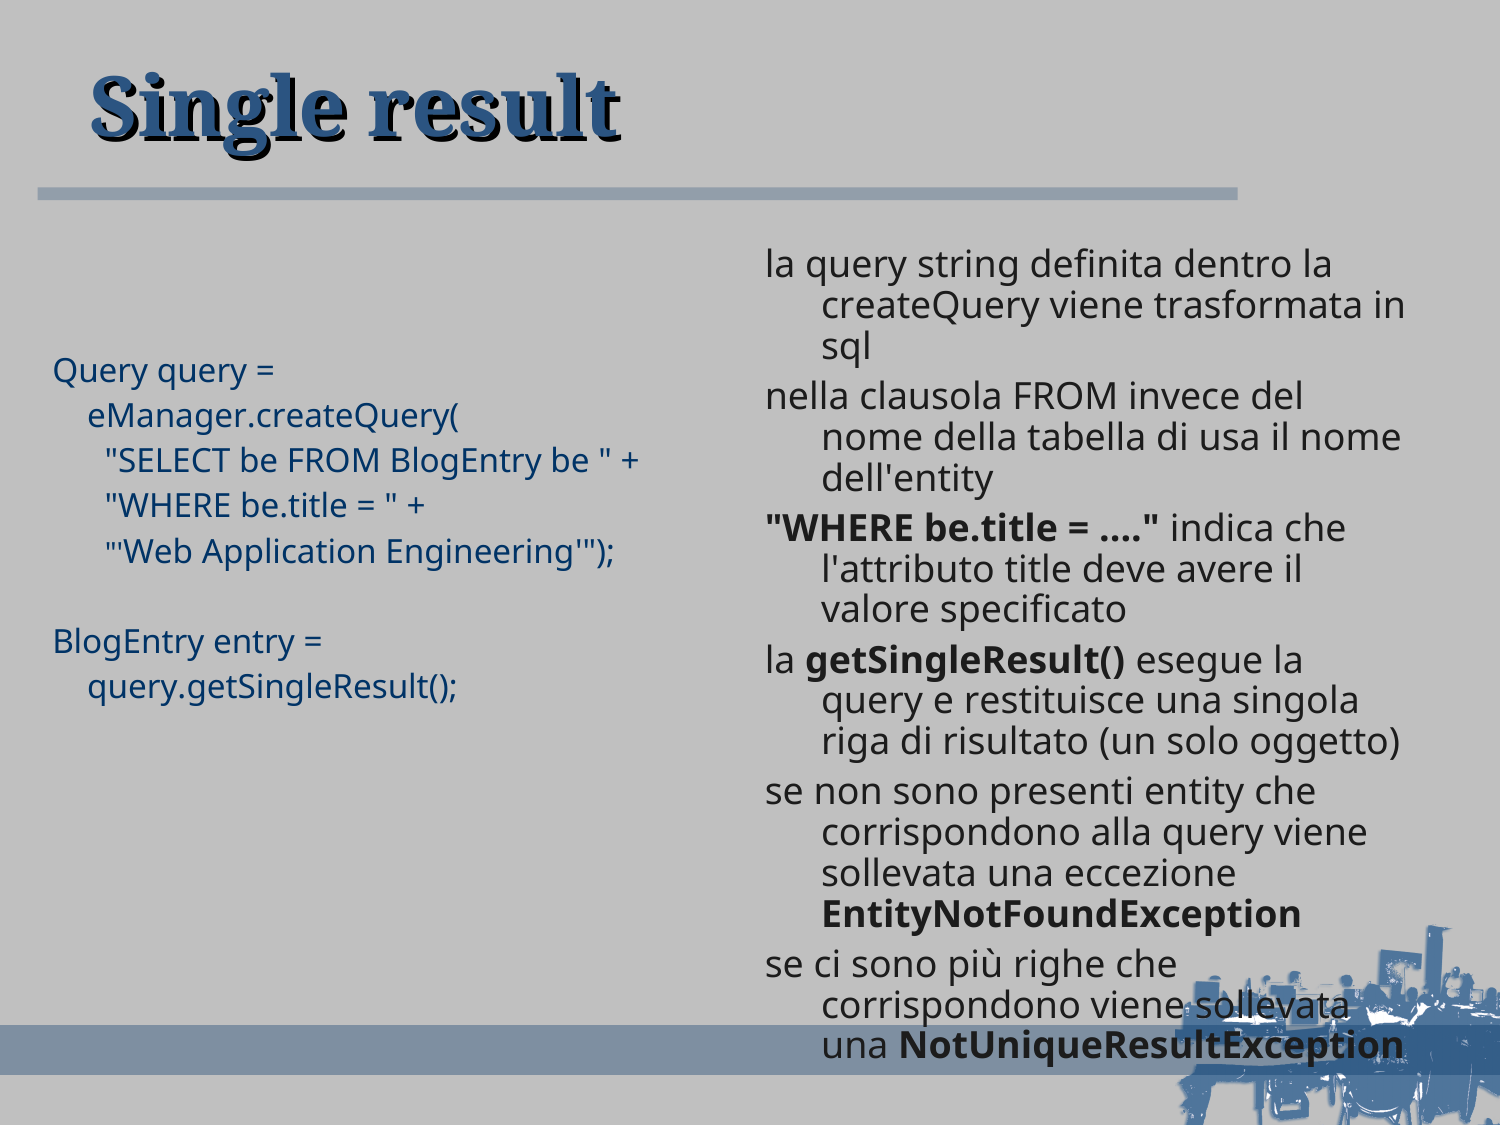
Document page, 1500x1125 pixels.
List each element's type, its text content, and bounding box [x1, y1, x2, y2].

text_box Query query = eManager.createQuery( "SELECT be FROM BlogEntry be " + "WHERE be.title = " + "'Web Application Engineering'"); BlogEntry entry = query.getSingleResult(); [37, 338, 763, 717]
list la query string definita dentro la createQuery viene trasformata in sql nella clausola FROM invece del nome della tabella di usa il nome dell'entity "WHERE be.title = ...." indica che l'attributo title deve avere il valore specificato la getSingleResult() esegue la query e restituisce una singola riga di risultato (un solo oggetto) se non sono presenti entity che corrispondono alla query viene sollevata una eccezione EntityNotFoundException se ci sono più righe che corrispondono viene sollevata una NotUniqueResultException [750, 237, 1426, 1039]
title Single result [75, 35, 1426, 174]
